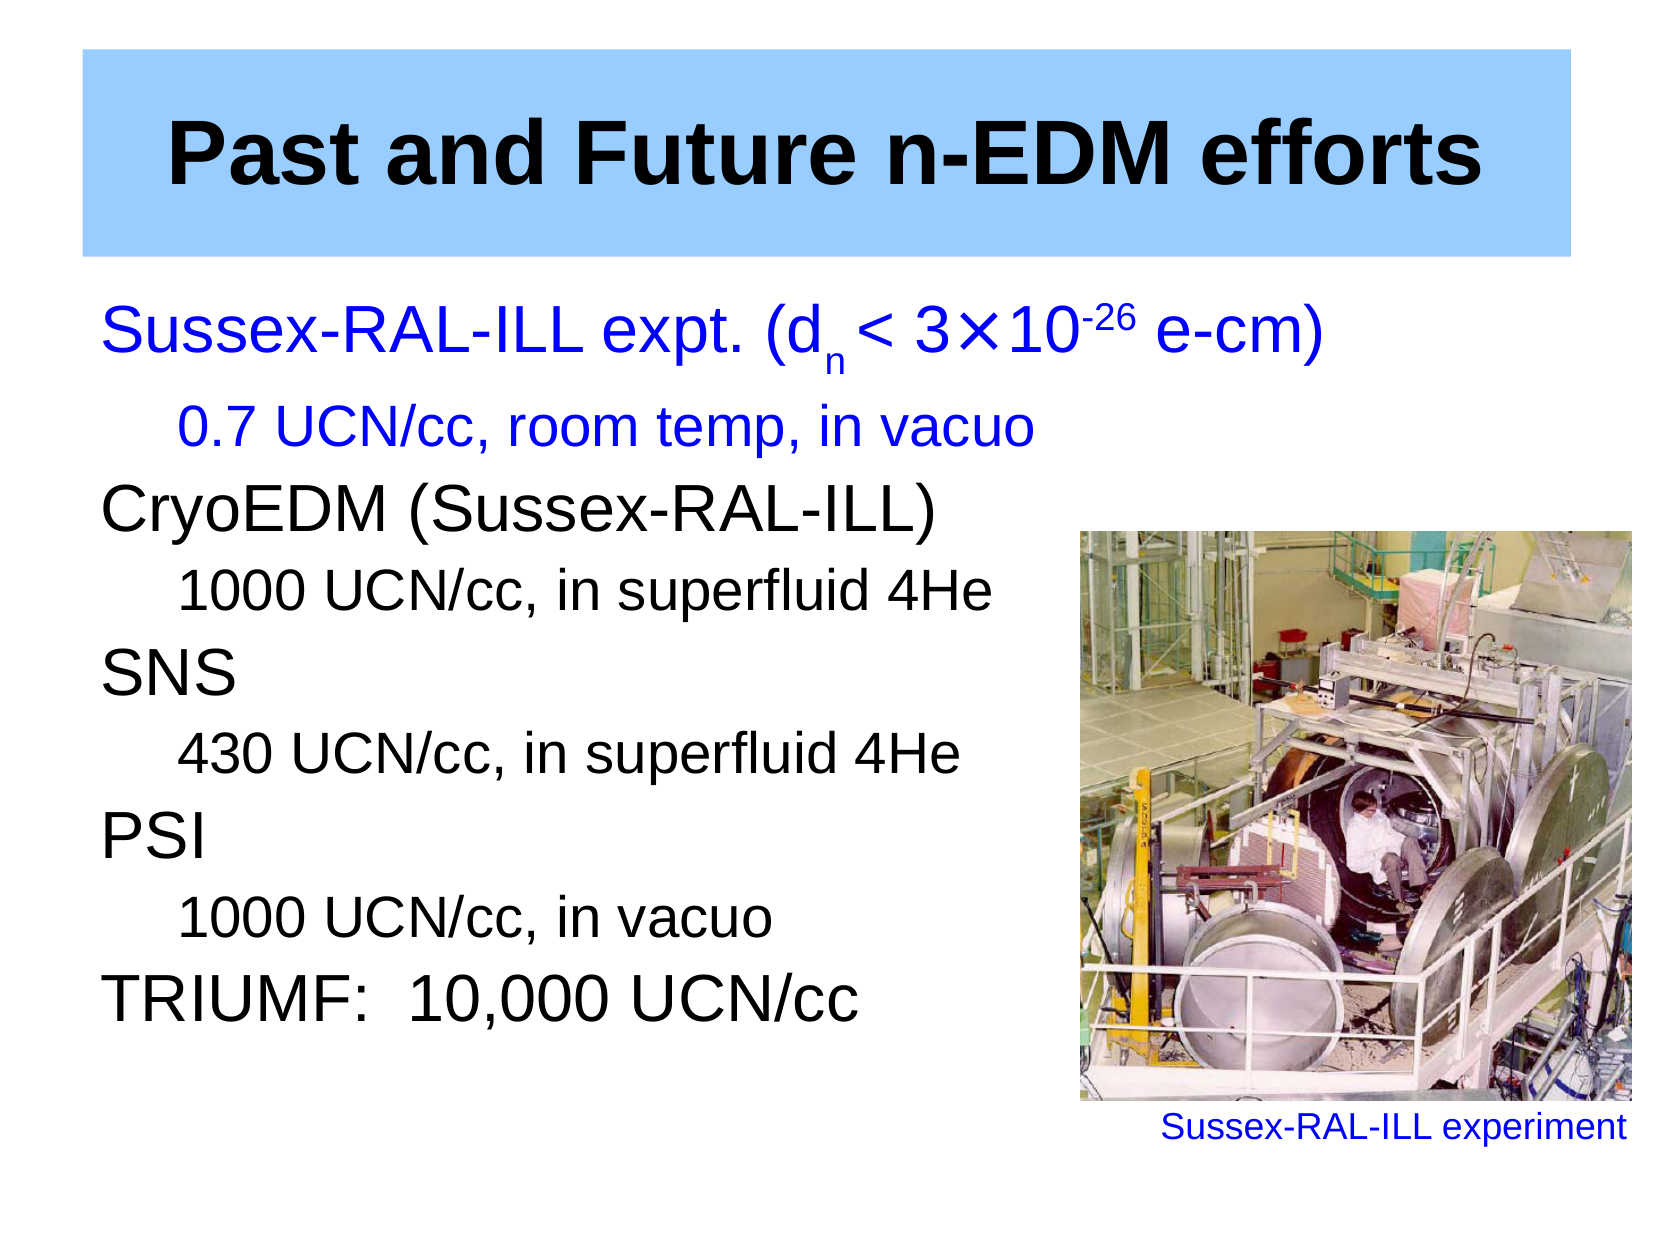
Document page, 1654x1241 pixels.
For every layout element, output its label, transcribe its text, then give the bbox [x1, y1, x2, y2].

picture [1080, 531, 1632, 1101]
text_box Sussex-RAL-ILL experiment [1145, 1098, 1638, 1160]
list Sussex-RAL-ILL expt. (dn < 3⨯10-26 e-cm) 0.7 UCN/cc, room temp, in vacuo CryoEDM (Sussex-RAL-ILL) 1000 UCN/cc, in superfluid 4He SNS 430 UCN/cc, in superfluid 4He PSI 1000 UCN/cc, in vacuo TRIUMF: 10,000 UCN/cc [82, 290, 1571, 1104]
title Past and Future n-EDM efforts [82, 49, 1571, 257]
